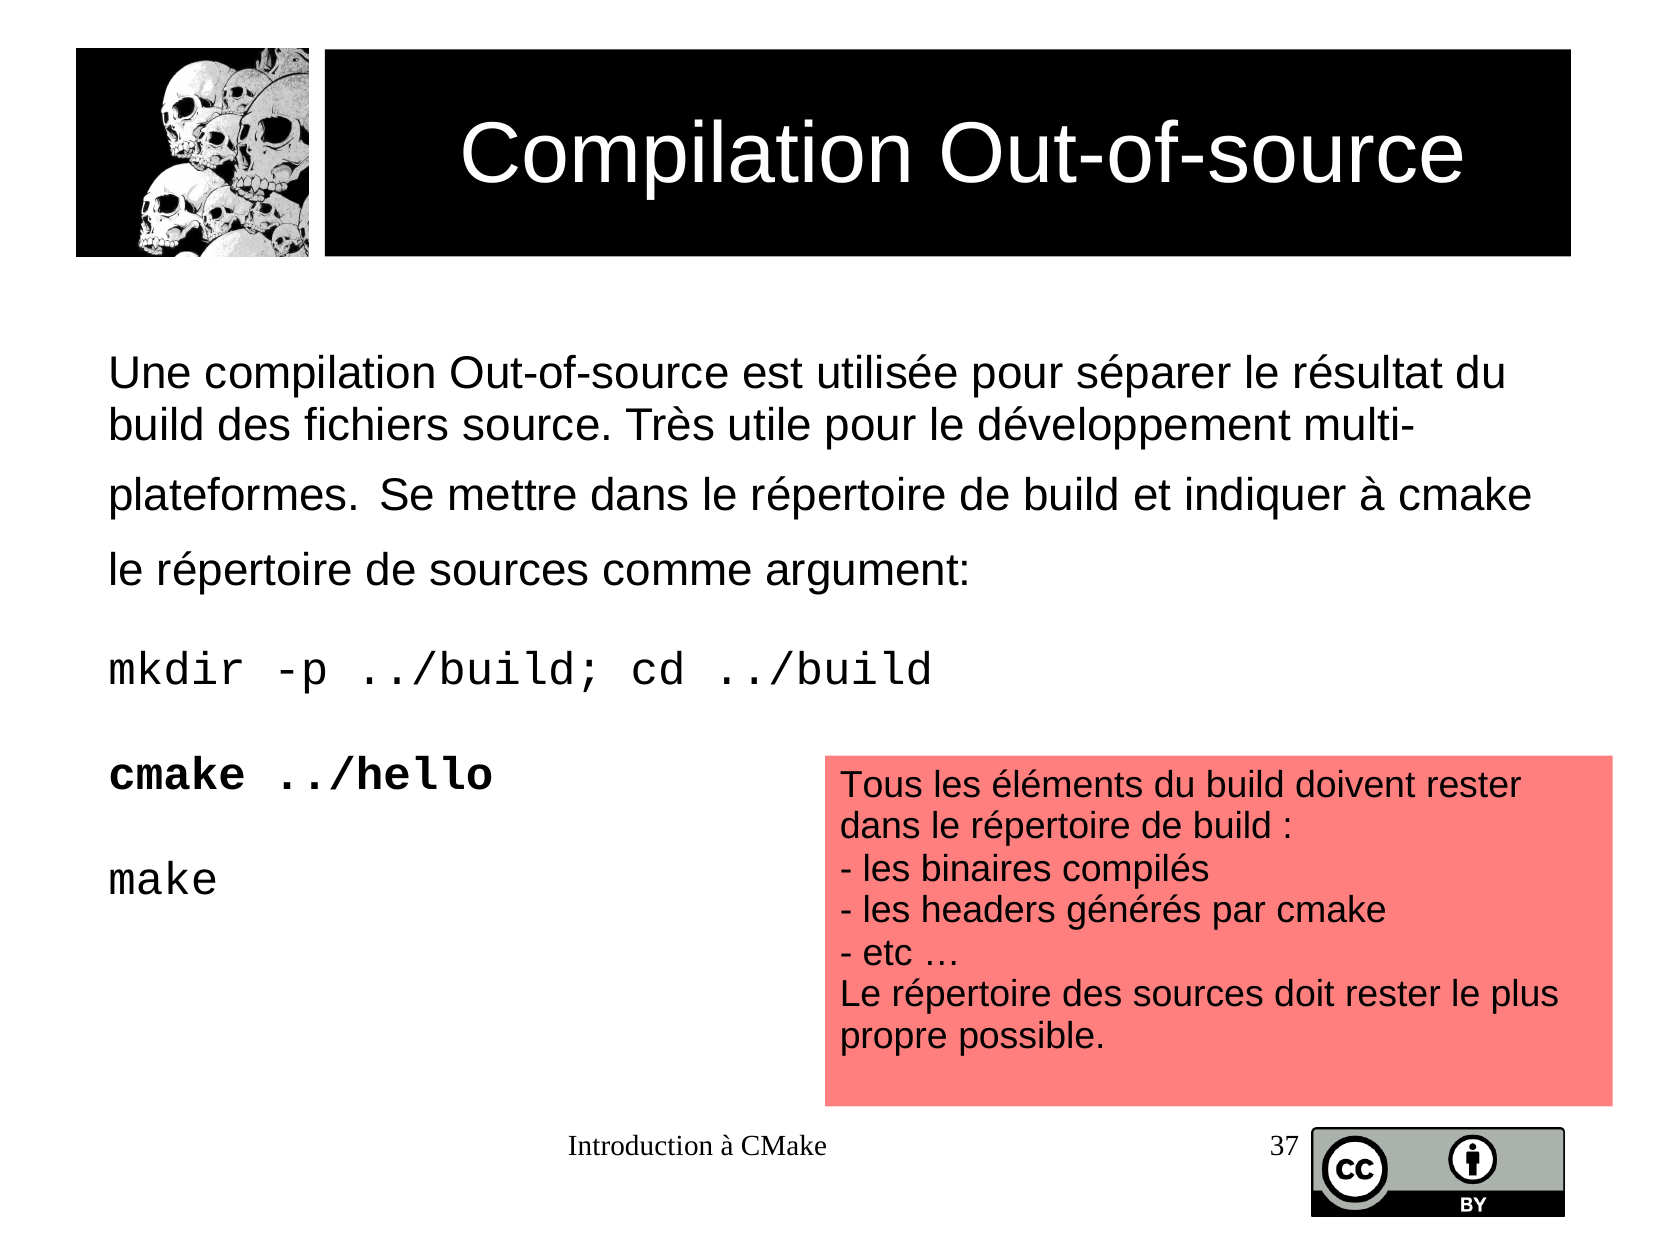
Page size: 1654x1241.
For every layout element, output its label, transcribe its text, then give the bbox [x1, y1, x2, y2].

title Compilation Out-of-source [324, 49, 1571, 257]
picture [1311, 1127, 1565, 1217]
list Une compilation Out-of-source est utilisée pour séparer le résultat du build des fichiers source. Très utile pour le développement multi-plateformes. Se mettre dans le répertoire de build et indiquer à cmake le répertoire de sources comme argument: mkdir -p ../build; cd ../build cmake ../hello make [37, 289, 1576, 946]
picture [76, 48, 309, 257]
text_box Tous les éléments du build doivent rester dans le répertoire de build : - les binaires compilés - les headers générés par cmake - etc … Le répertoire des sources doit rester le plus propre possible. [825, 755, 1613, 1107]
